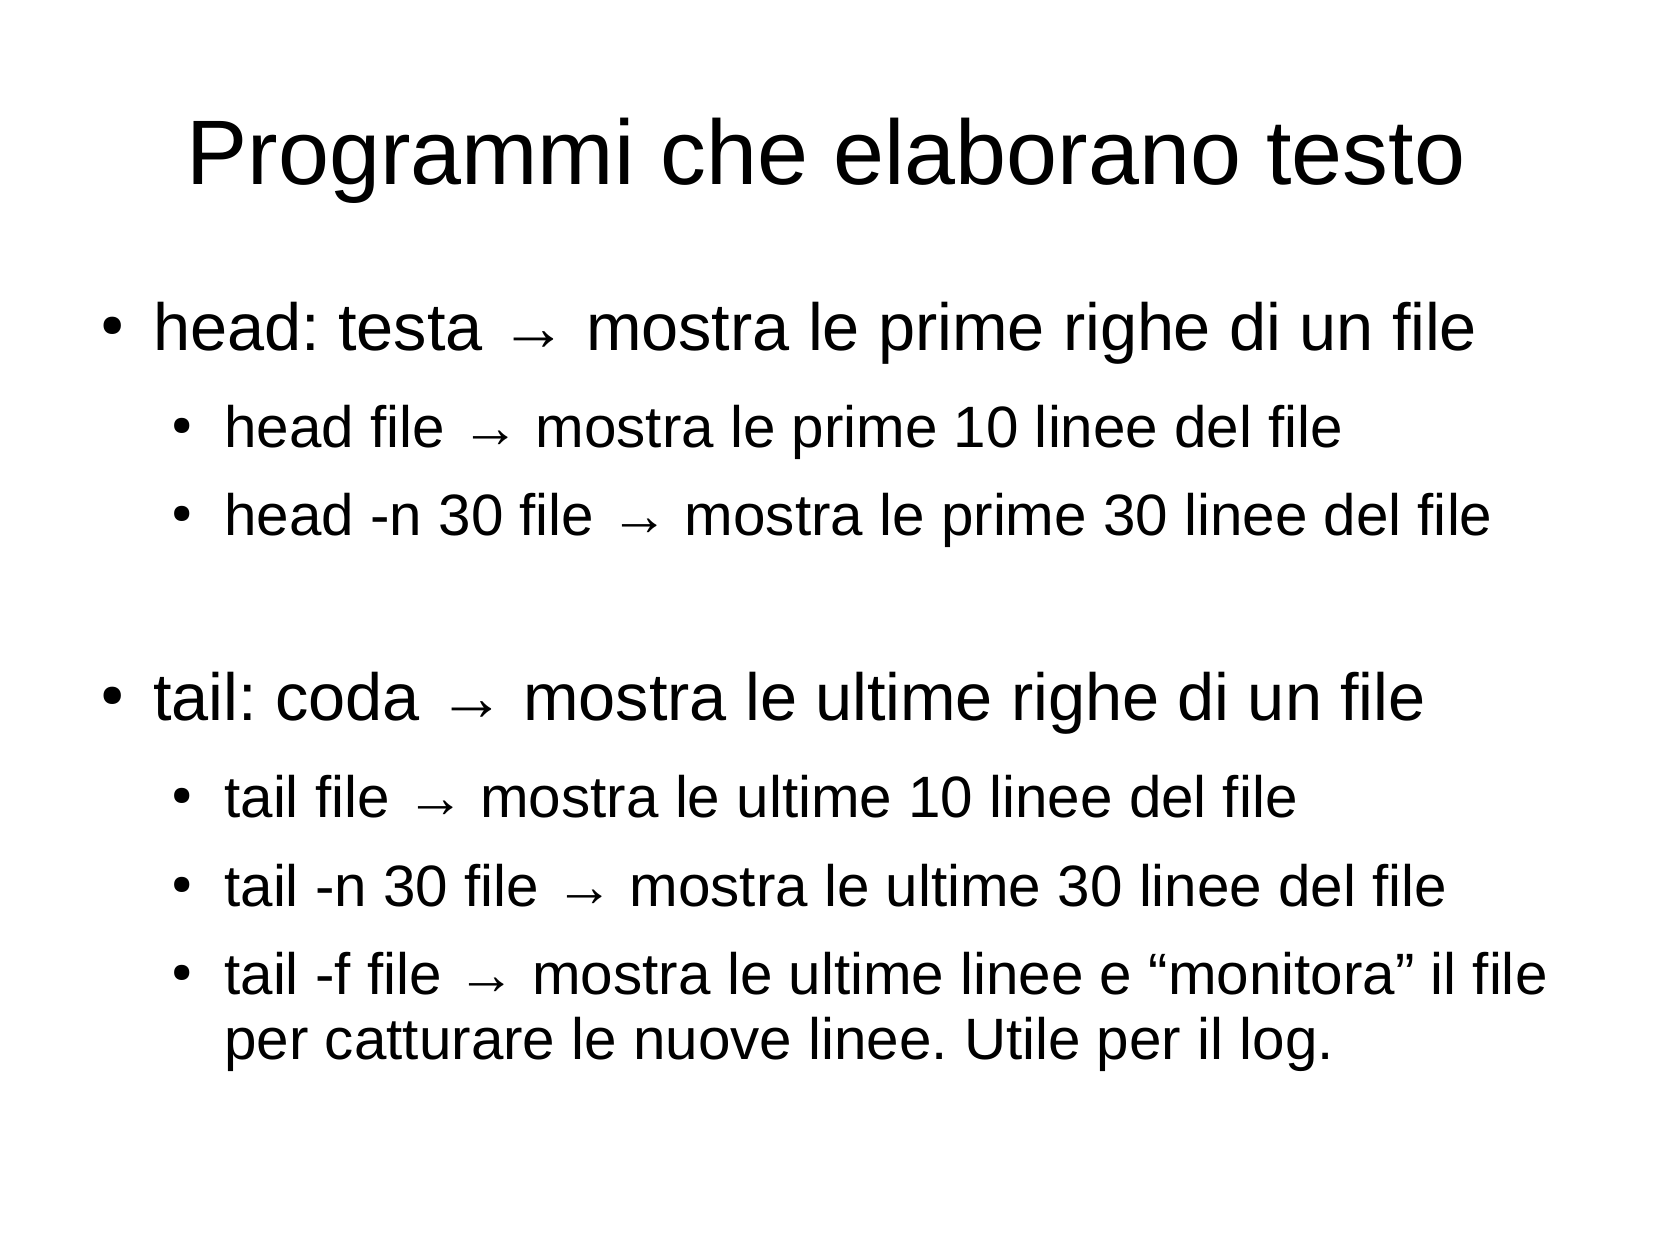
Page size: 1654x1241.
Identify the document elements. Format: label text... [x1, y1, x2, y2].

title Programmi che elaborano testo [82, 56, 1571, 250]
list head: testa → mostra le prime righe di un file head file → mostra le prime 10 linee del file head -n 30 file → mostra le prime 30 linee del file tail: coda → mostra le ultime righe di un file tail file → mostra le ultime 10 linee del file tail -n 30 file → mostra le ultime 30 linee del file tail -f file → mostra le ultime linee e “monitora” il file per catturare le nuove linee. Utile per il log. [82, 290, 1571, 1109]
